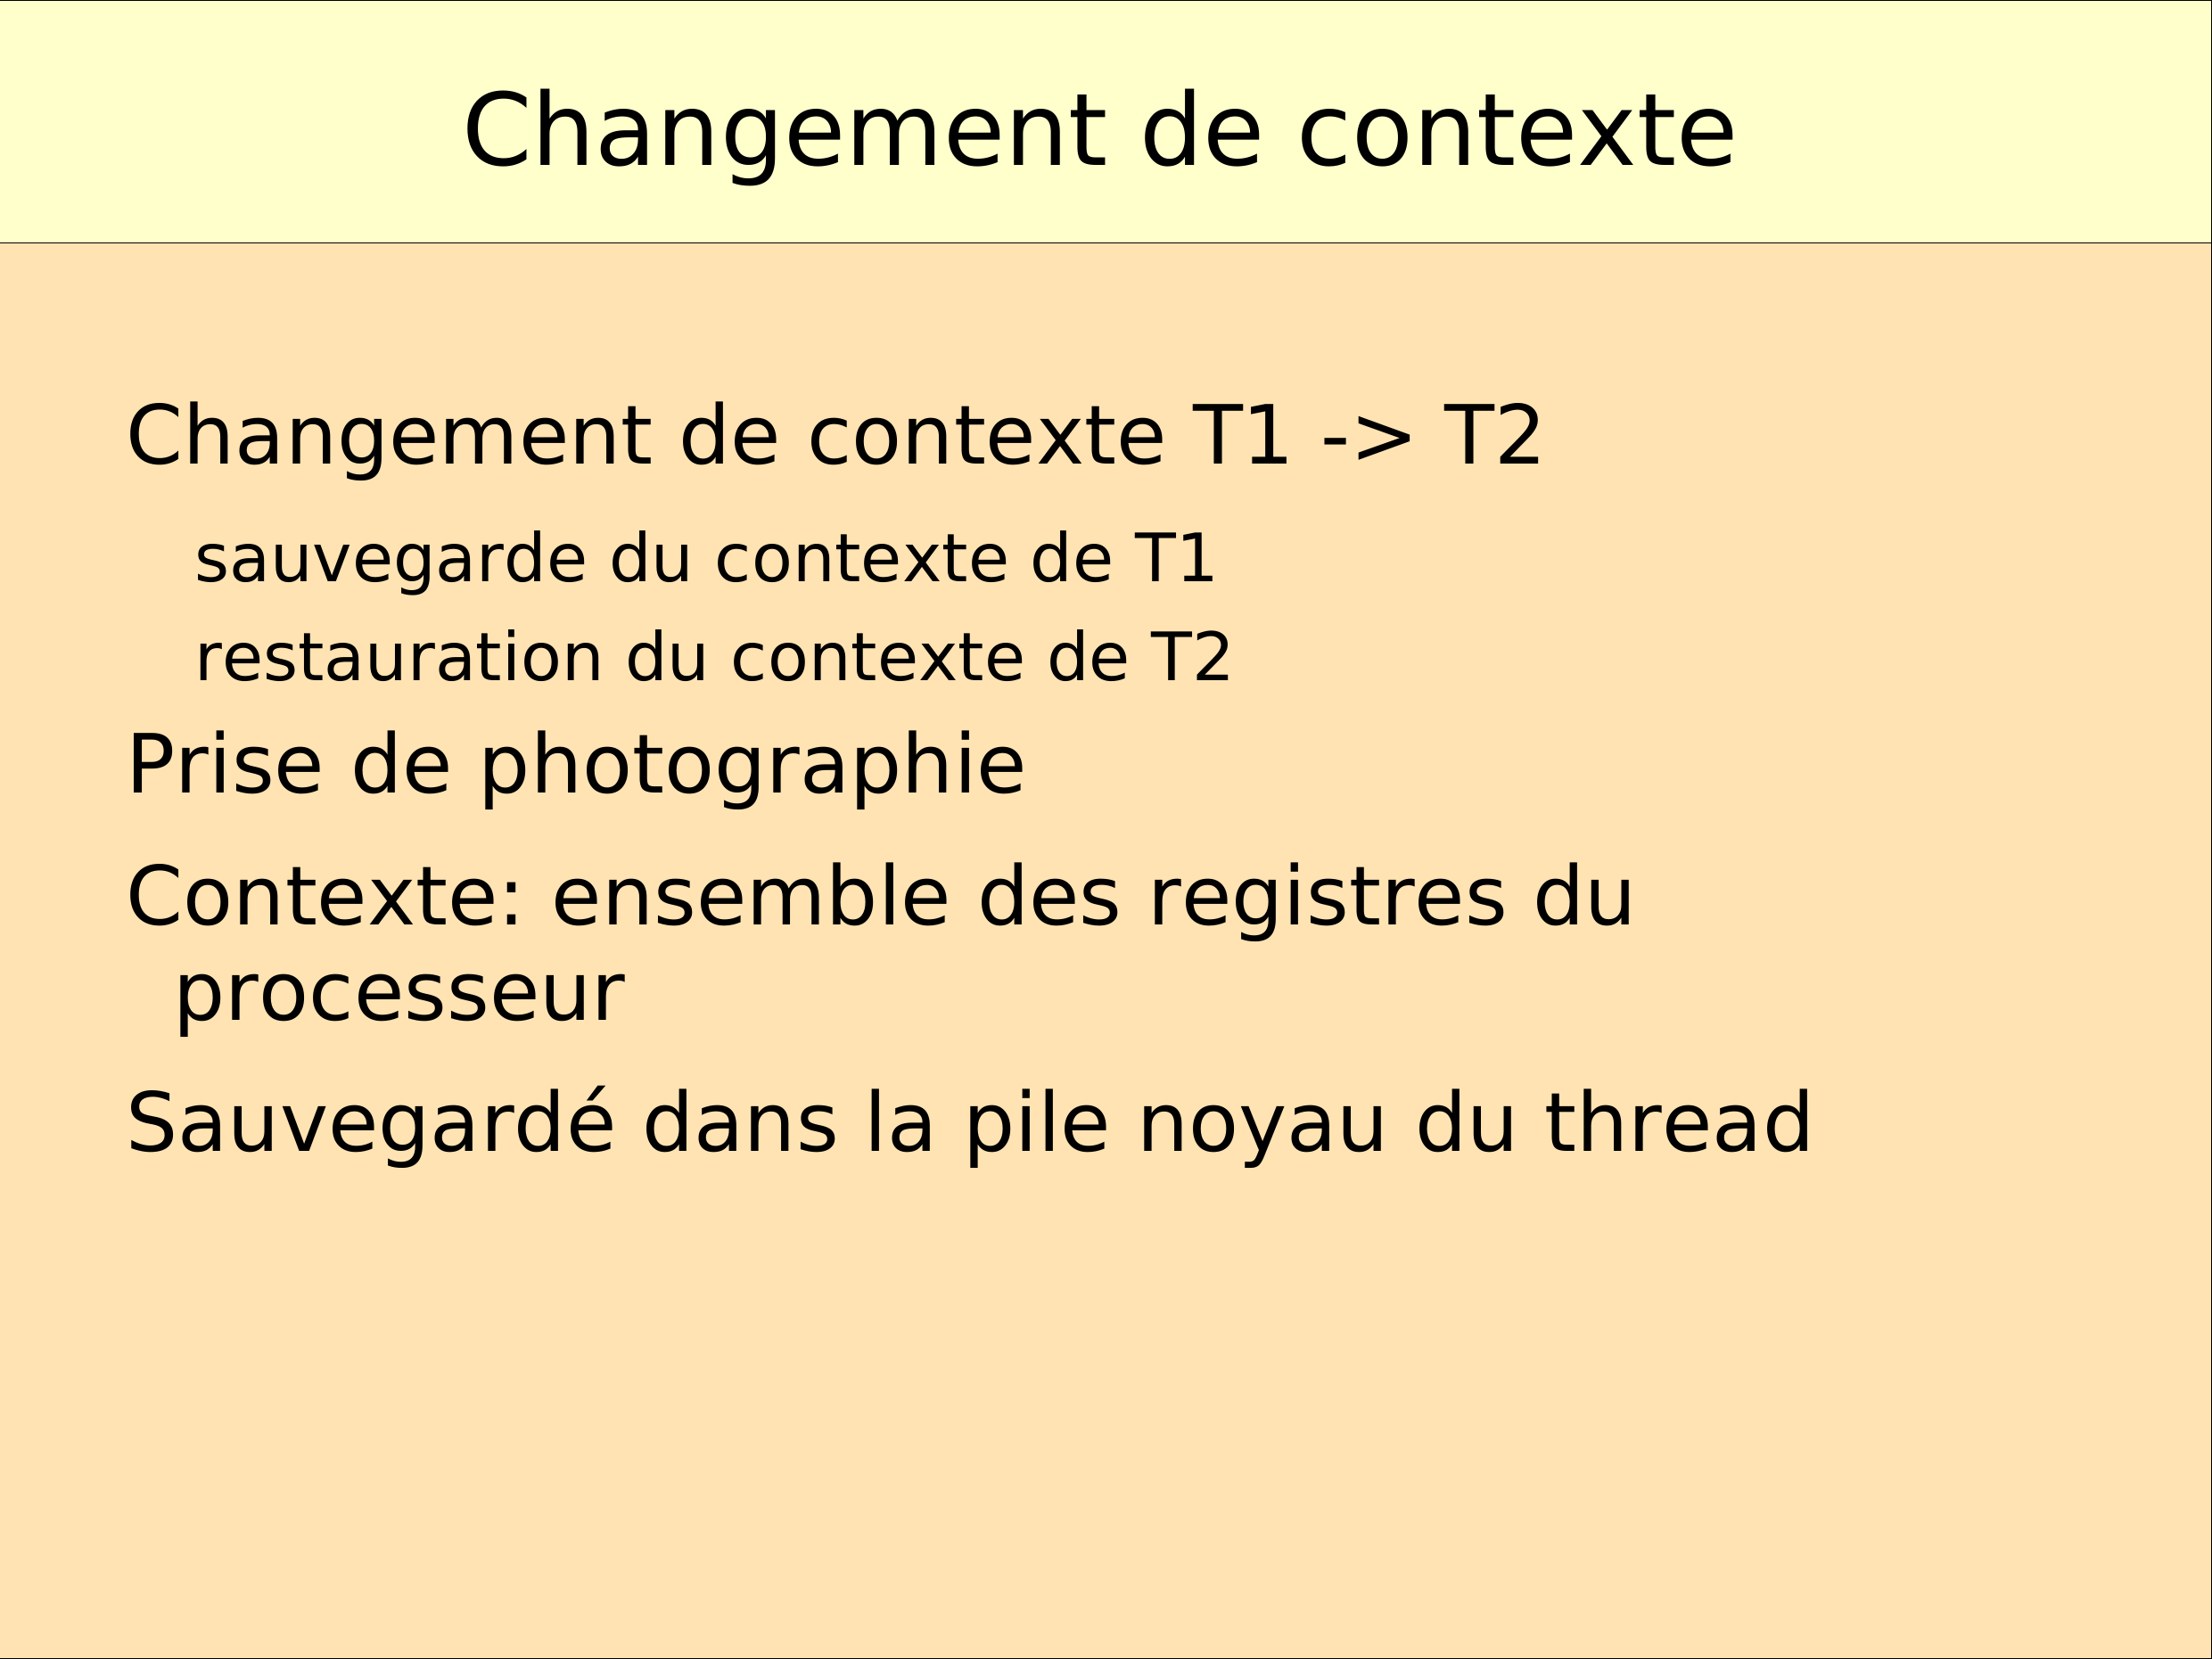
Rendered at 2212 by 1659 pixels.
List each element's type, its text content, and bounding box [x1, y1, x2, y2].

title Changement de contexte [153, 51, 2048, 211]
list Changement de contexte T1 -> T2 sauvegarde du contexte de T1 restauration du contexte de T2 Prise de photographie Contexte: ensemble des registres du processeur Sauvegardé dans la pile noyau du thread [110, 388, 2101, 1482]
